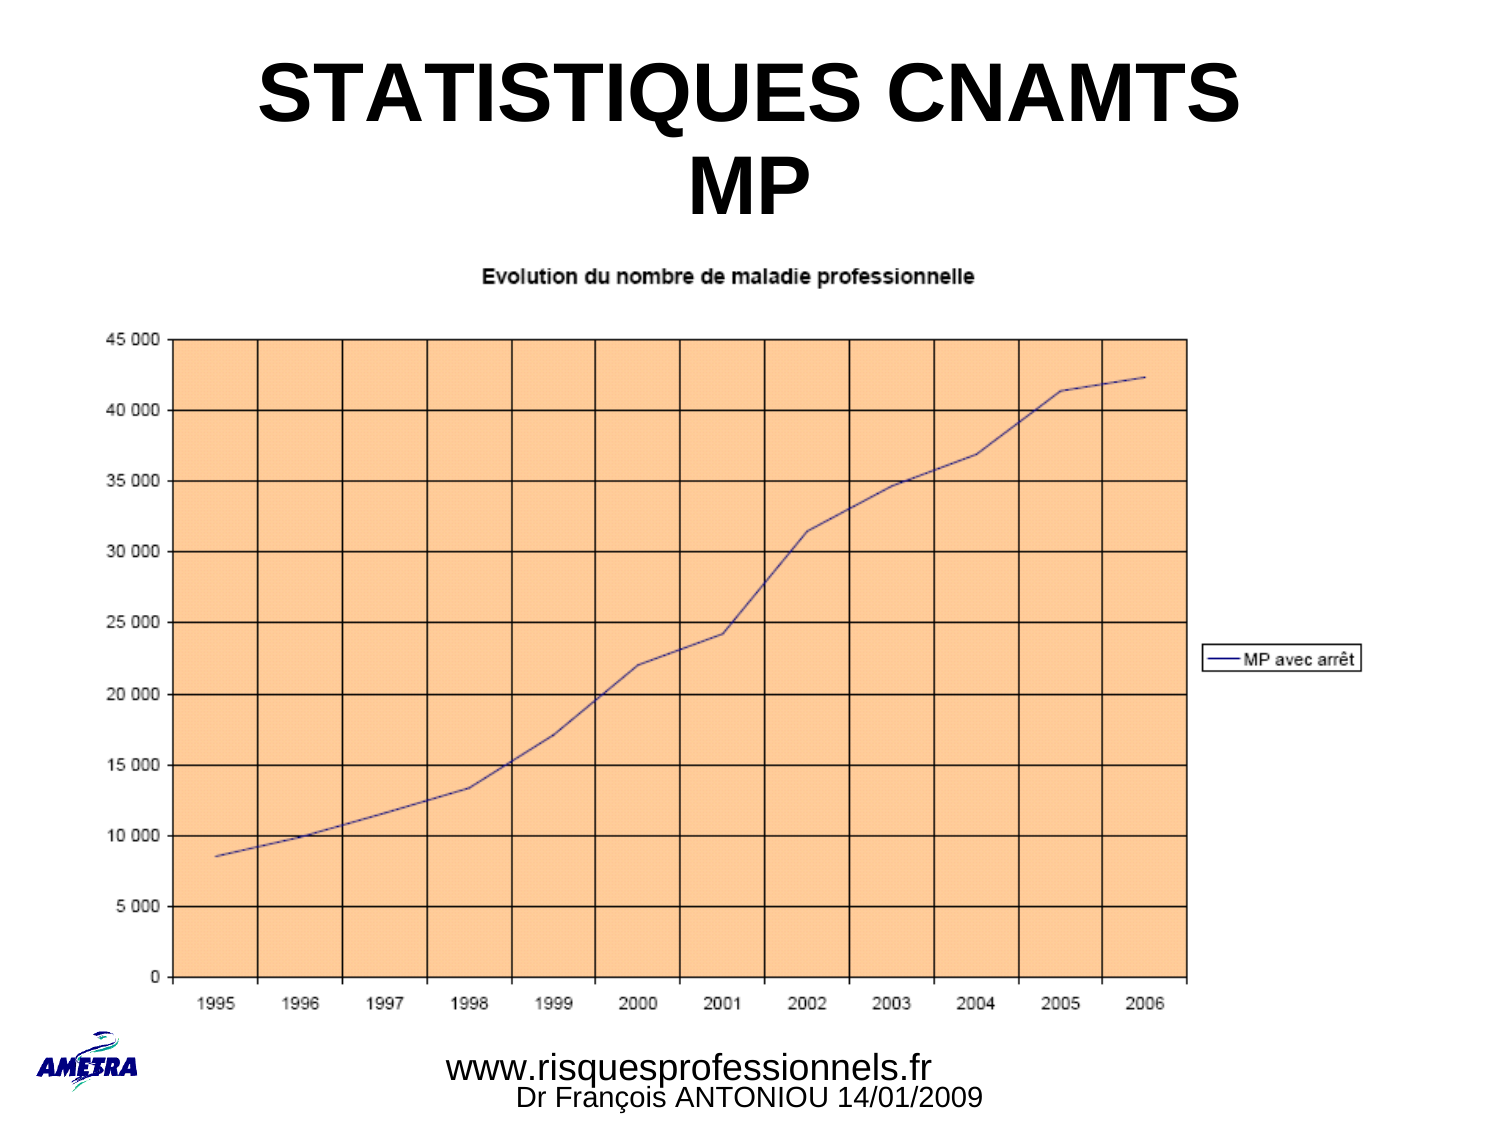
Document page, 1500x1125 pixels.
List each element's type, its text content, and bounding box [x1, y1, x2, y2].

text_box www.risquesprofessionnels.fr [430, 1034, 1117, 1096]
title STATISTIQUES CNAMTS MP [75, 31, 1426, 247]
picture [17, 221, 1377, 1118]
